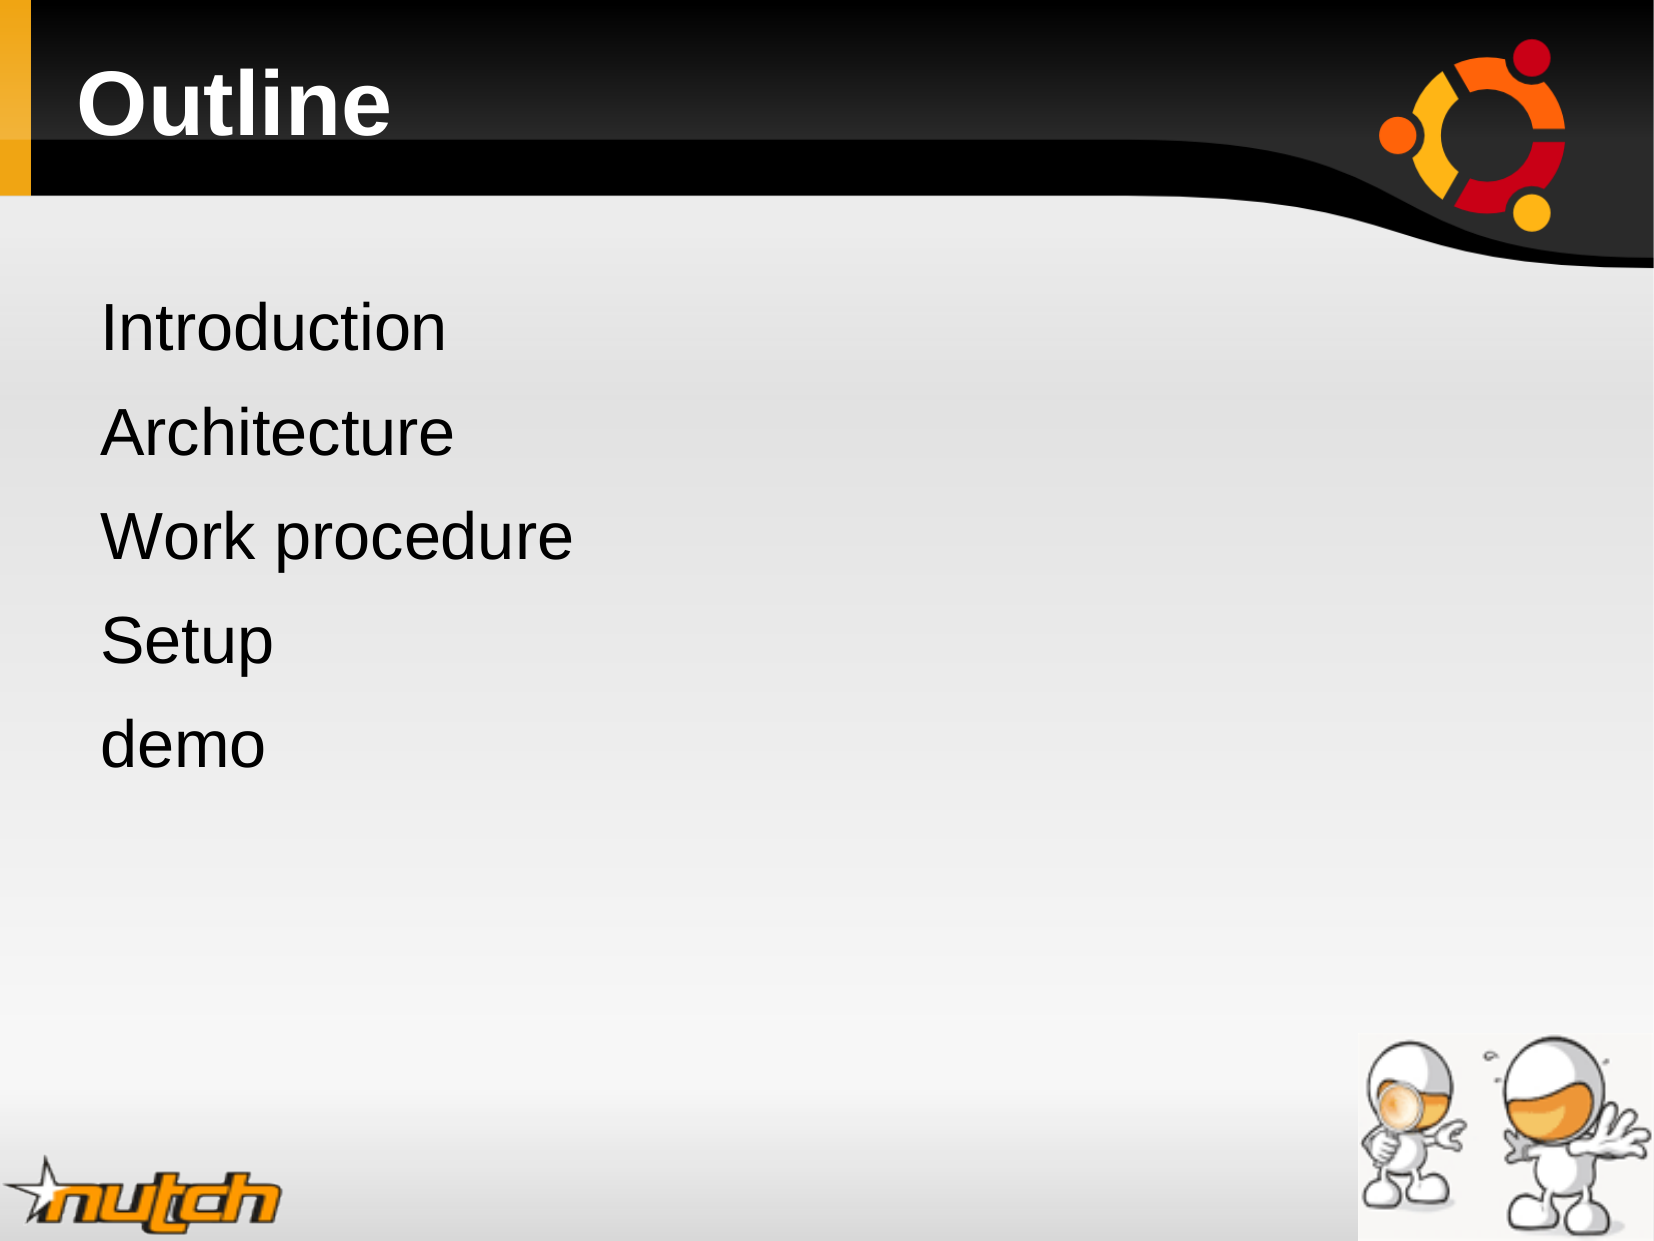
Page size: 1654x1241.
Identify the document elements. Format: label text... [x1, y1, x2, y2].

list Introduction Architecture Work procedure Setup demo [82, 290, 1571, 1094]
title Outline [76, 0, 1565, 208]
picture [0, 0, 1654, 1241]
